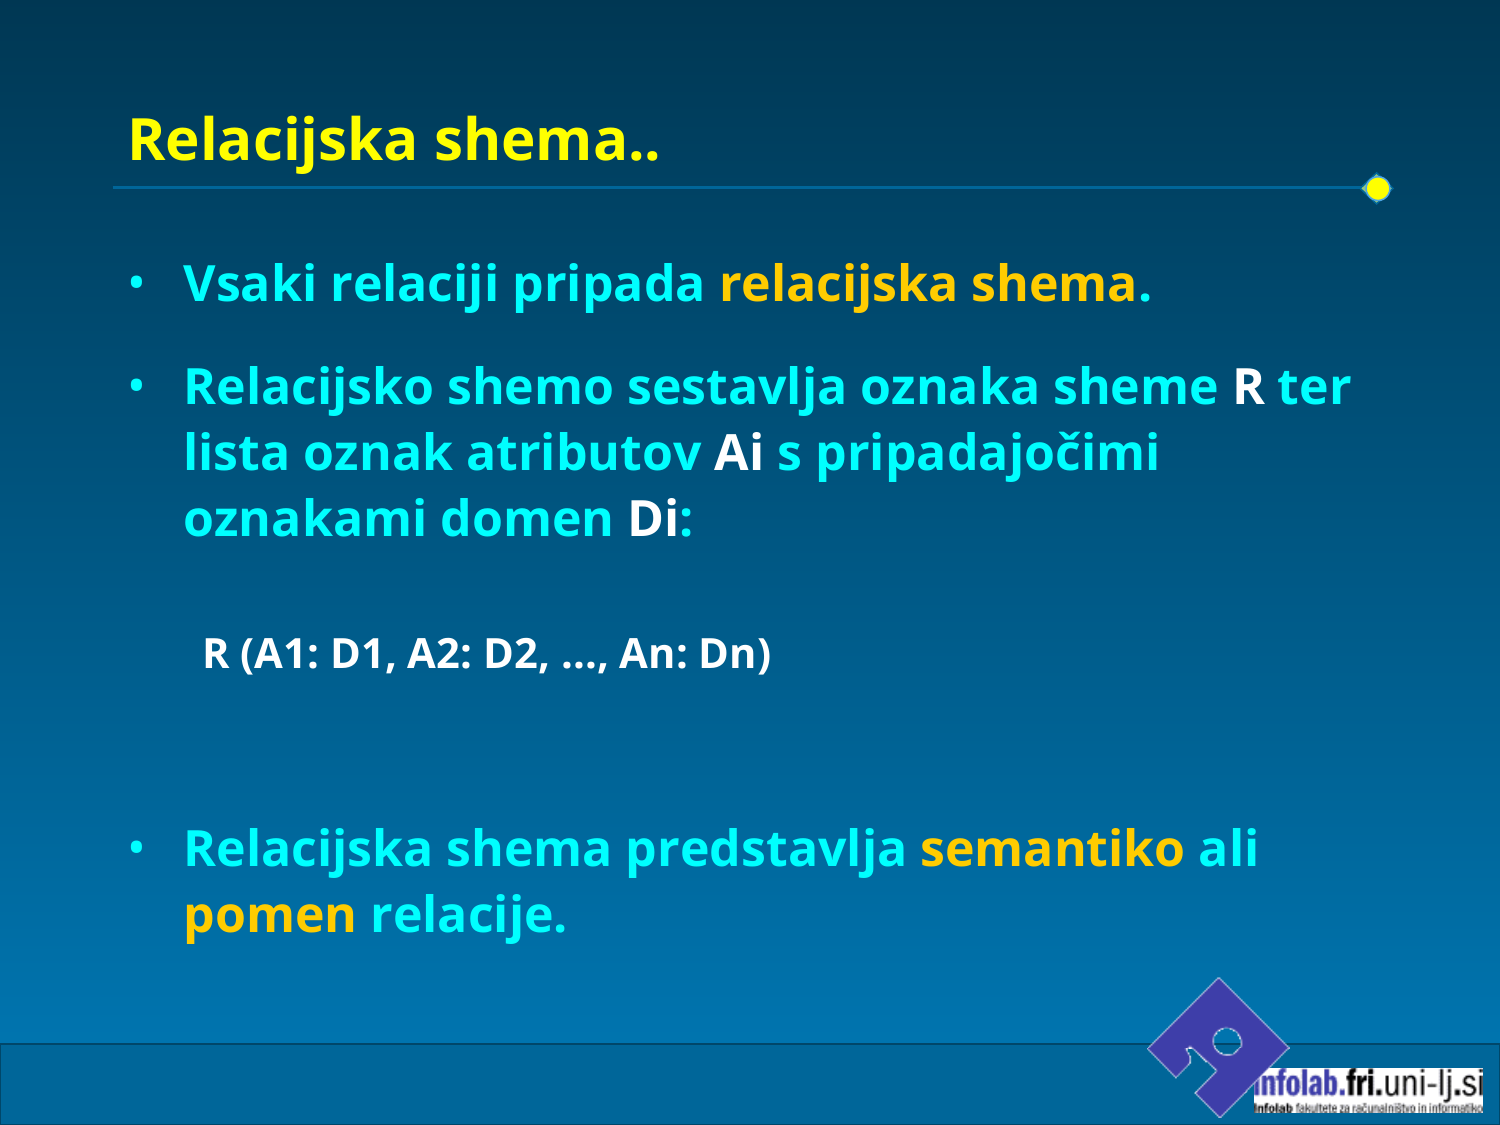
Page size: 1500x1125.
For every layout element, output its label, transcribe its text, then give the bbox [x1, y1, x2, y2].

list Vsaki relaciji pripada relacijska shema. Relacijsko shemo sestavlja oznaka sheme R ter lista oznak atributov Ai s pripadajočimi oznakami domen Di: R (A1: D1, A2: D2, ..., An: Dn) Relacijska shema predstavlja semantiko ali pomen relacije. [112, 237, 1388, 963]
picture [1149, 978, 1482, 1117]
title Relacijska shema.. [112, 94, 1388, 181]
